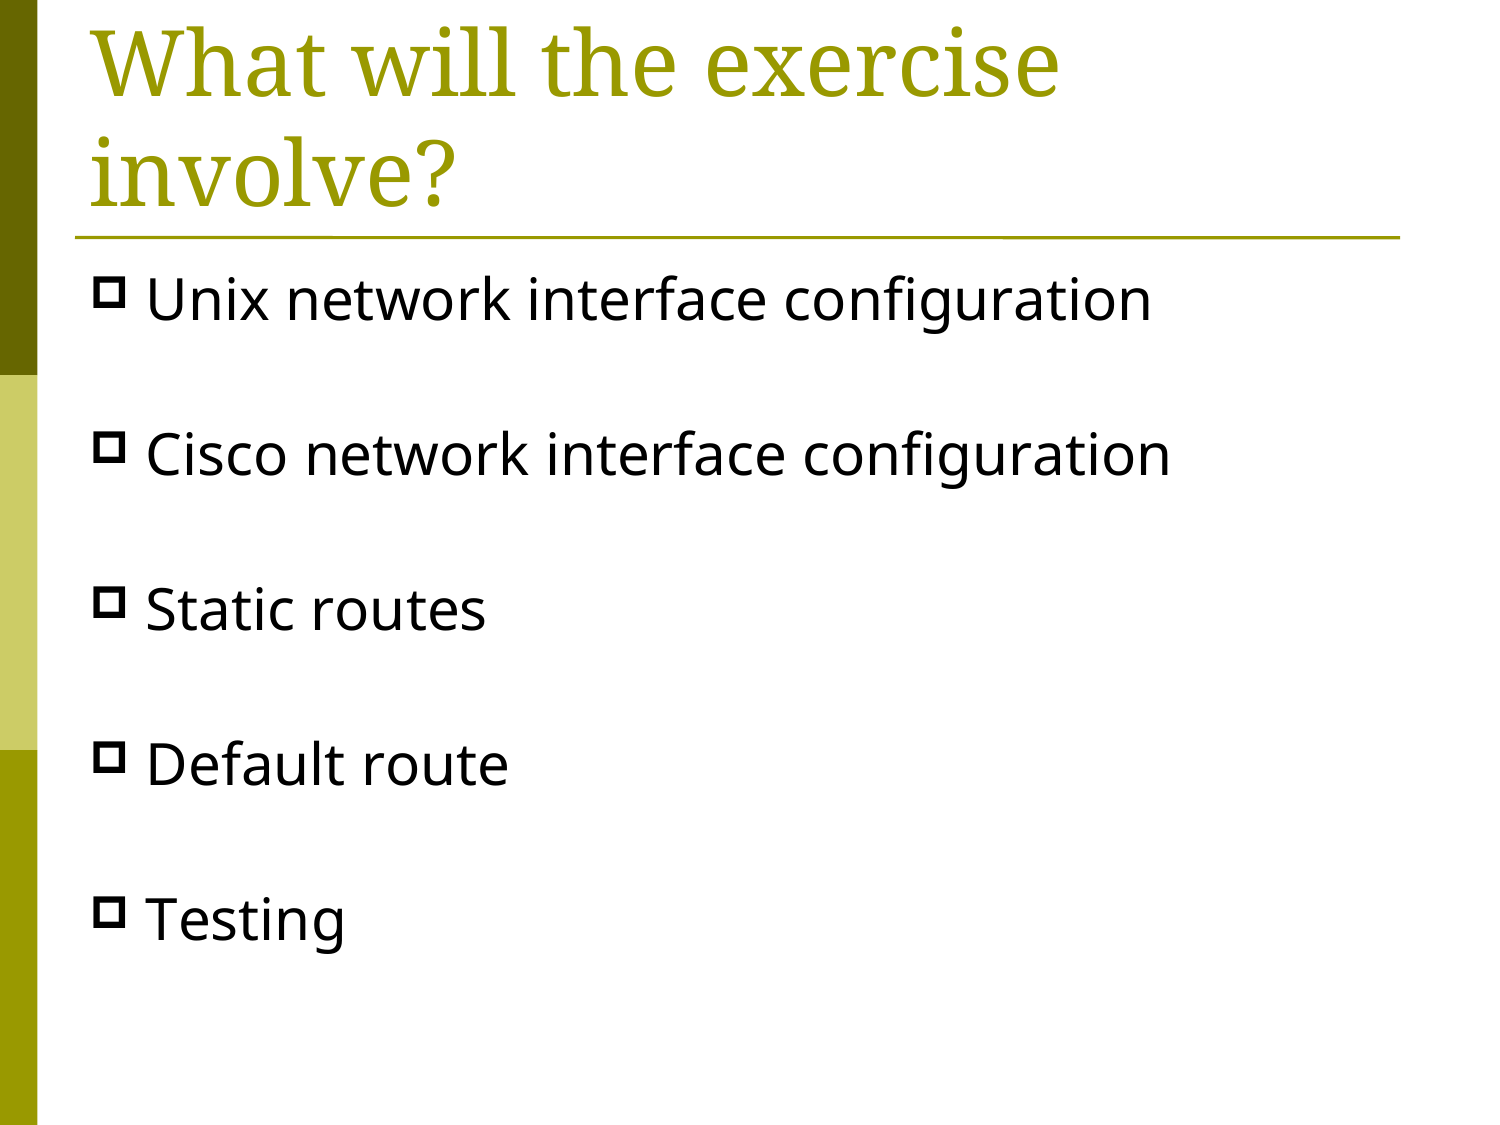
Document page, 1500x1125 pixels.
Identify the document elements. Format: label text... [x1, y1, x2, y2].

title What will the exercise involve? [75, 45, 1426, 233]
list Unix network interface configuration Cisco network interface configuration Static routes Default route Testing [75, 262, 1426, 1006]
